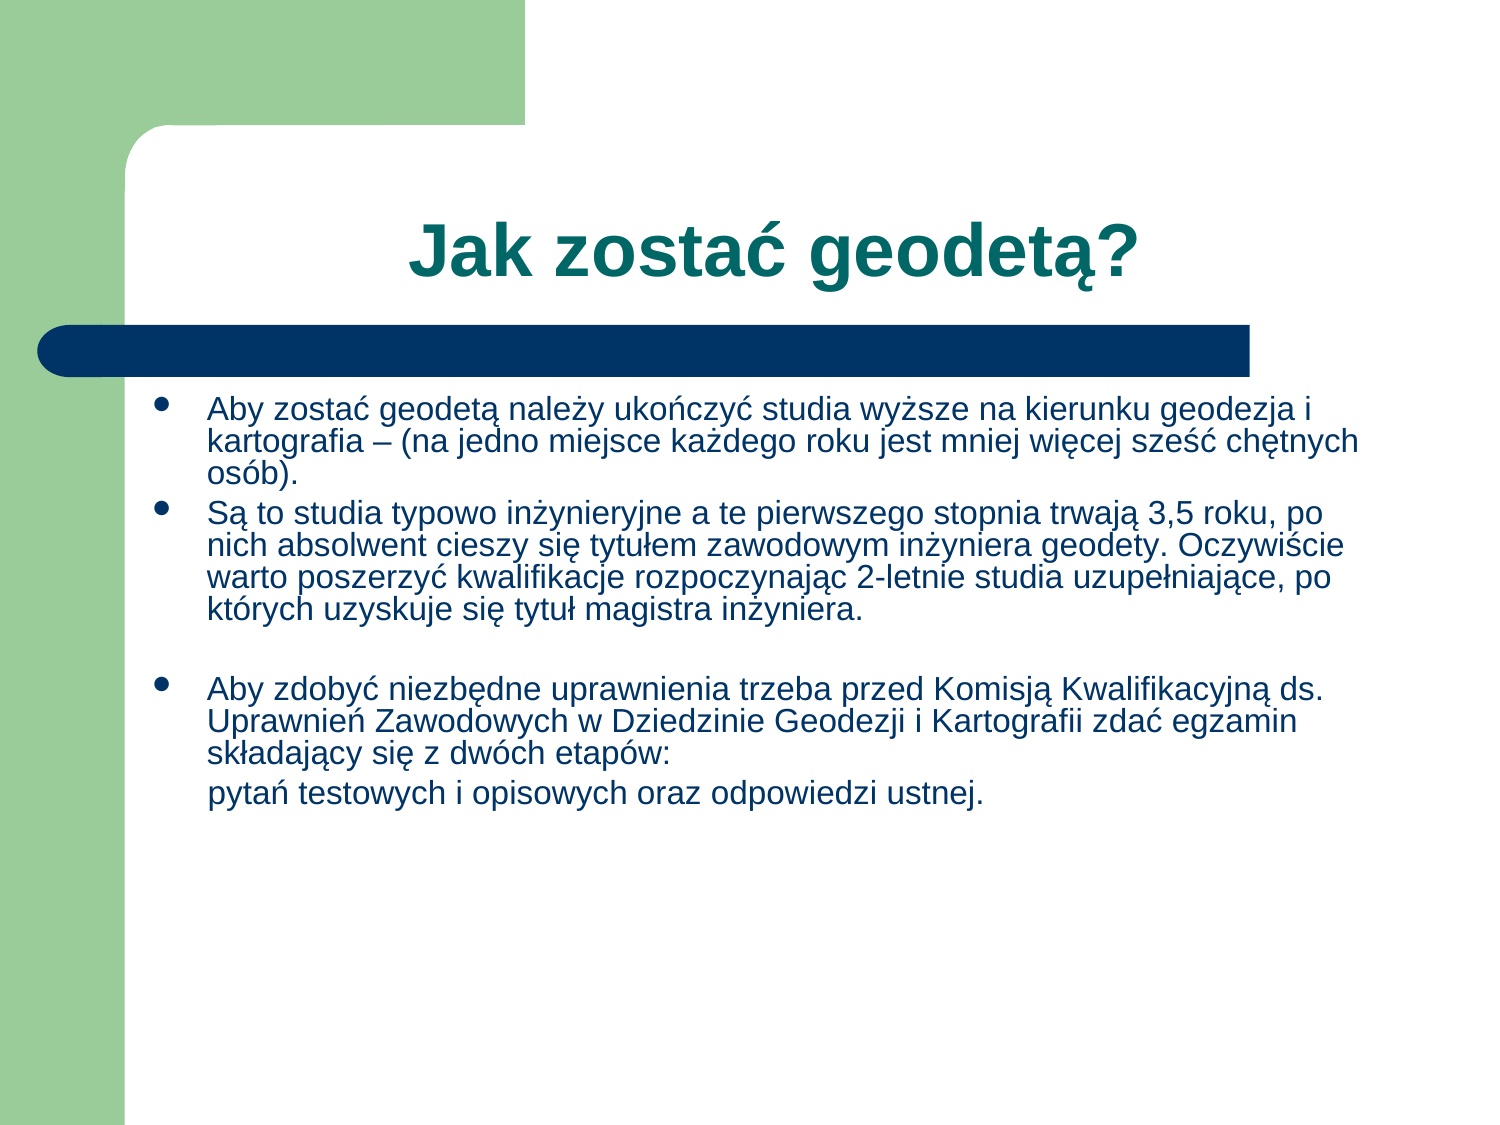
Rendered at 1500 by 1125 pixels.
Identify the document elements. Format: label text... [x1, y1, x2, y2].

list Aby zostać geodetą należy ukończyć studia wyższe na kierunku geodezja i kartografia – (na jedno miejsce każdego roku jest mniej więcej sześć chętnych osób). Są to studia typowo inżynieryjne a te pierwszego stopnia trwają 3,5 roku, po nich absolwent cieszy się tytułem zawodowym inżyniera geodety. Oczywiście warto poszerzyć kwalifikacje rozpoczynając 2-letnie studia uzupełniające, po których uzyskuje się tytuł magistra inżyniera. Aby zdobyć niezbędne uprawnienia trzeba przed Komisją Kwalifikacyjną ds. Uprawnień Zawodowych w Dziedzinie Geodezji i Kartografii zdać egzamin składający się z dwóch etapów: pytań testowych i opisowych oraz odpowiedzi ustnej. [137, 387, 1400, 999]
text_box Jak zostać geodetą? [136, 136, 1414, 301]
